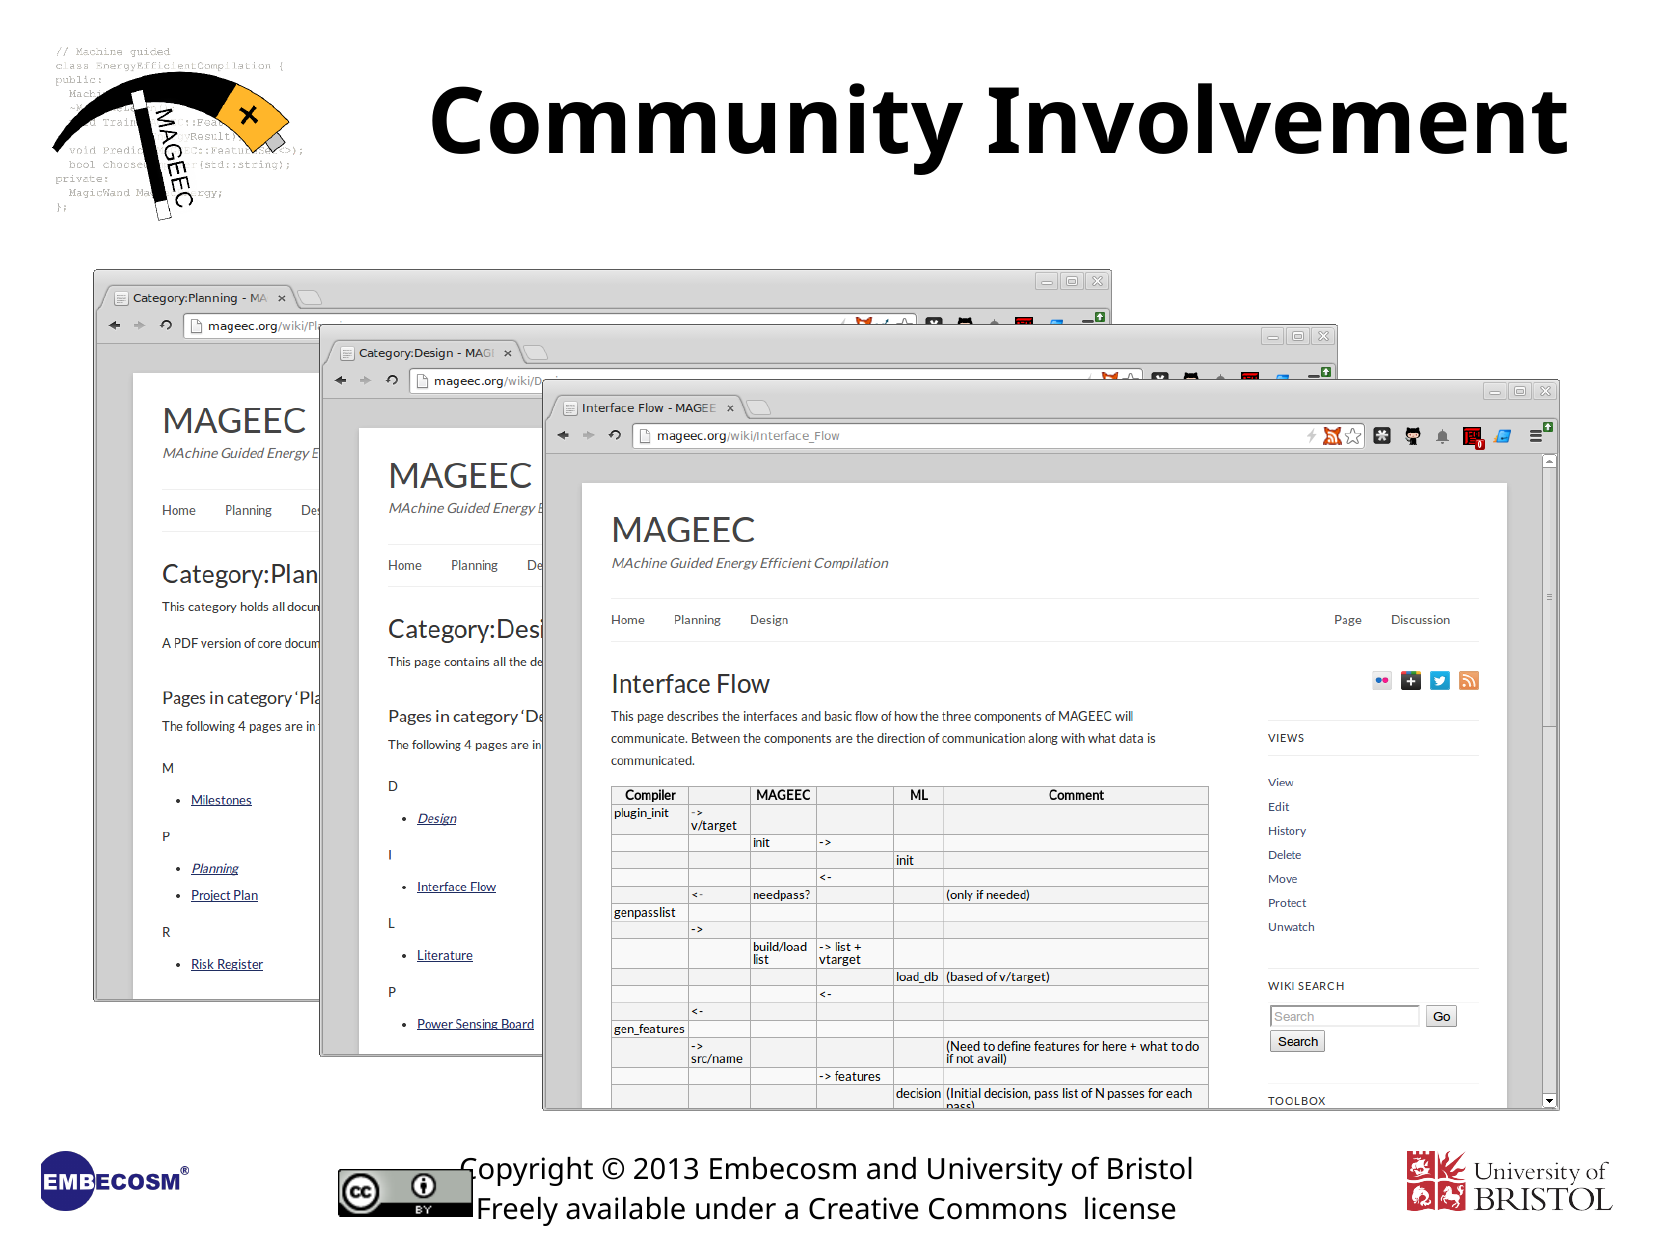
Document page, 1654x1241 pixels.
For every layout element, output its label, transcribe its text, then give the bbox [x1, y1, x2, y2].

picture [1407, 1151, 1613, 1211]
title Community Involvement [326, 32, 1571, 205]
picture [41, 1151, 189, 1211]
picture [52, 47, 302, 225]
picture [93, 269, 1560, 1111]
picture [338, 1169, 473, 1217]
